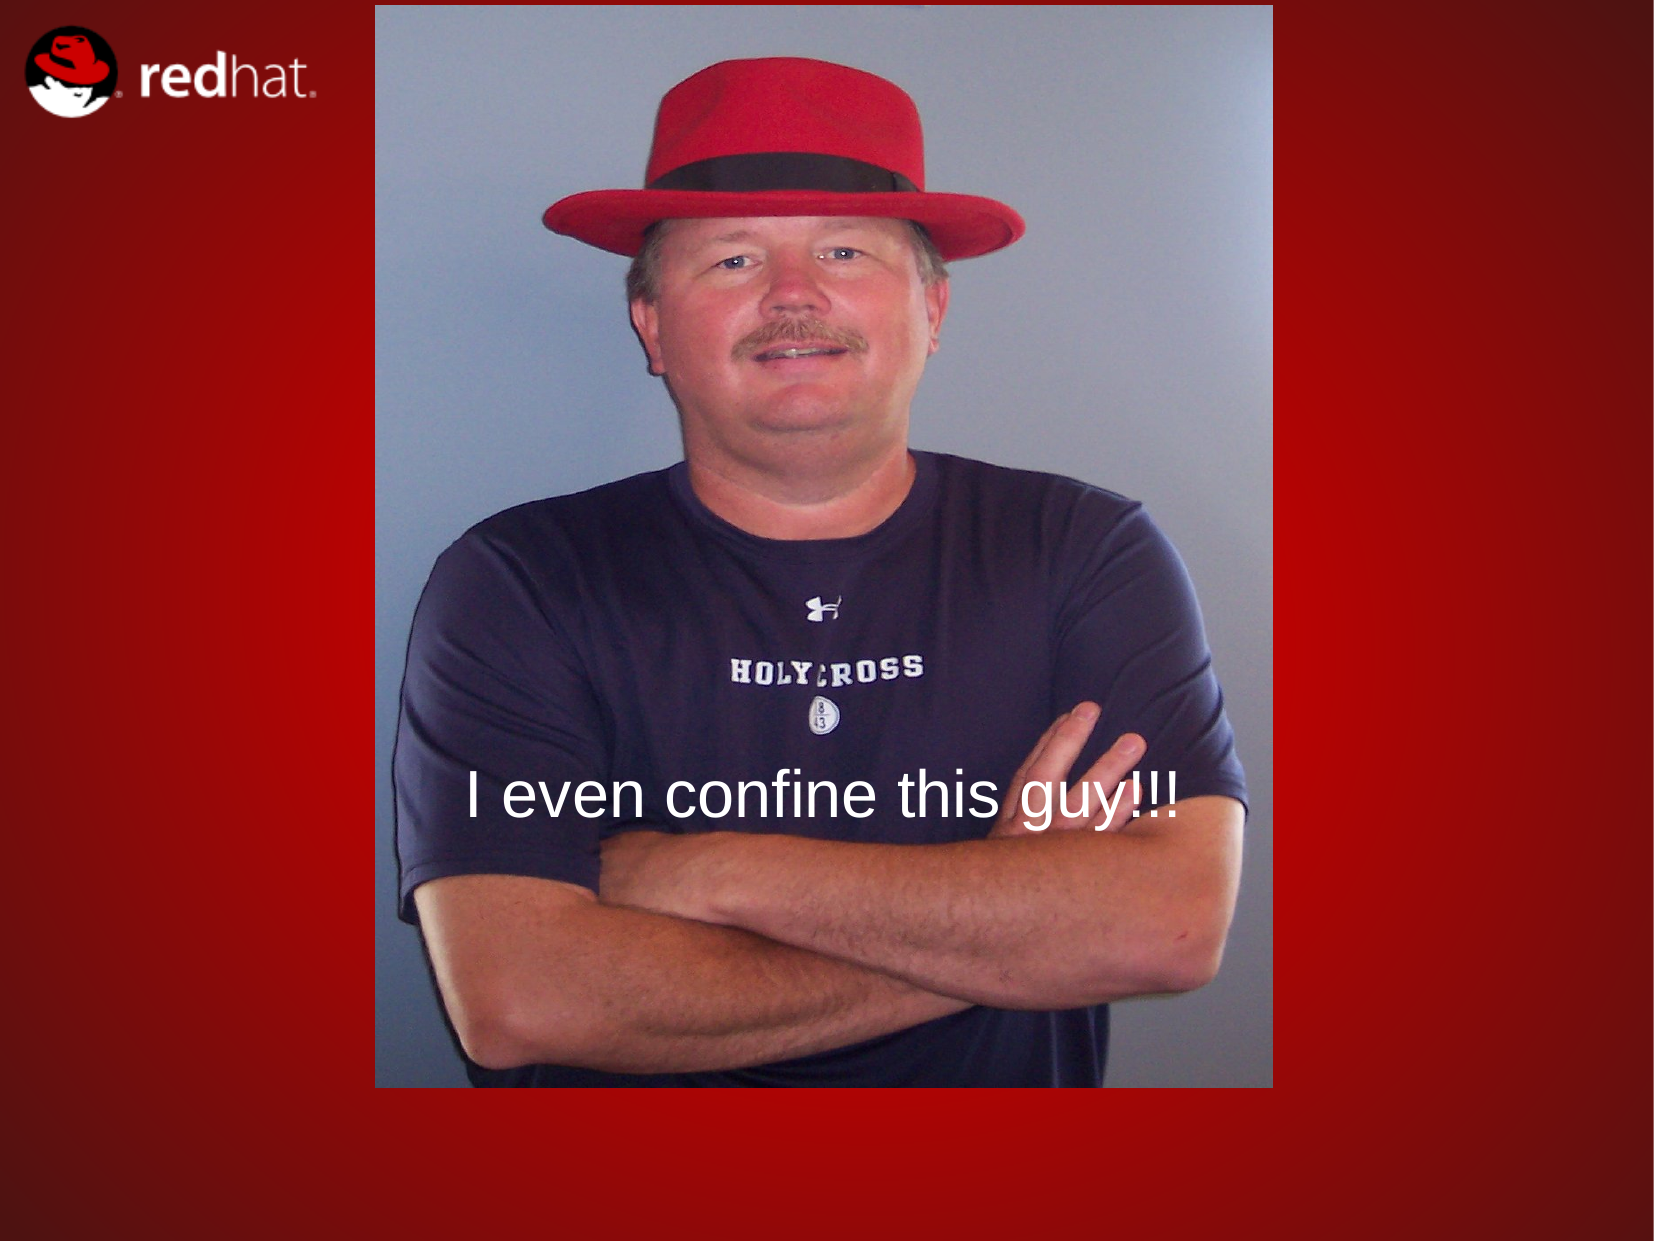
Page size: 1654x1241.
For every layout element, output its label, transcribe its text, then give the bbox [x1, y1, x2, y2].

picture [0, 0, 1654, 1241]
text_box I even confine this guy!!! [450, 750, 1238, 878]
